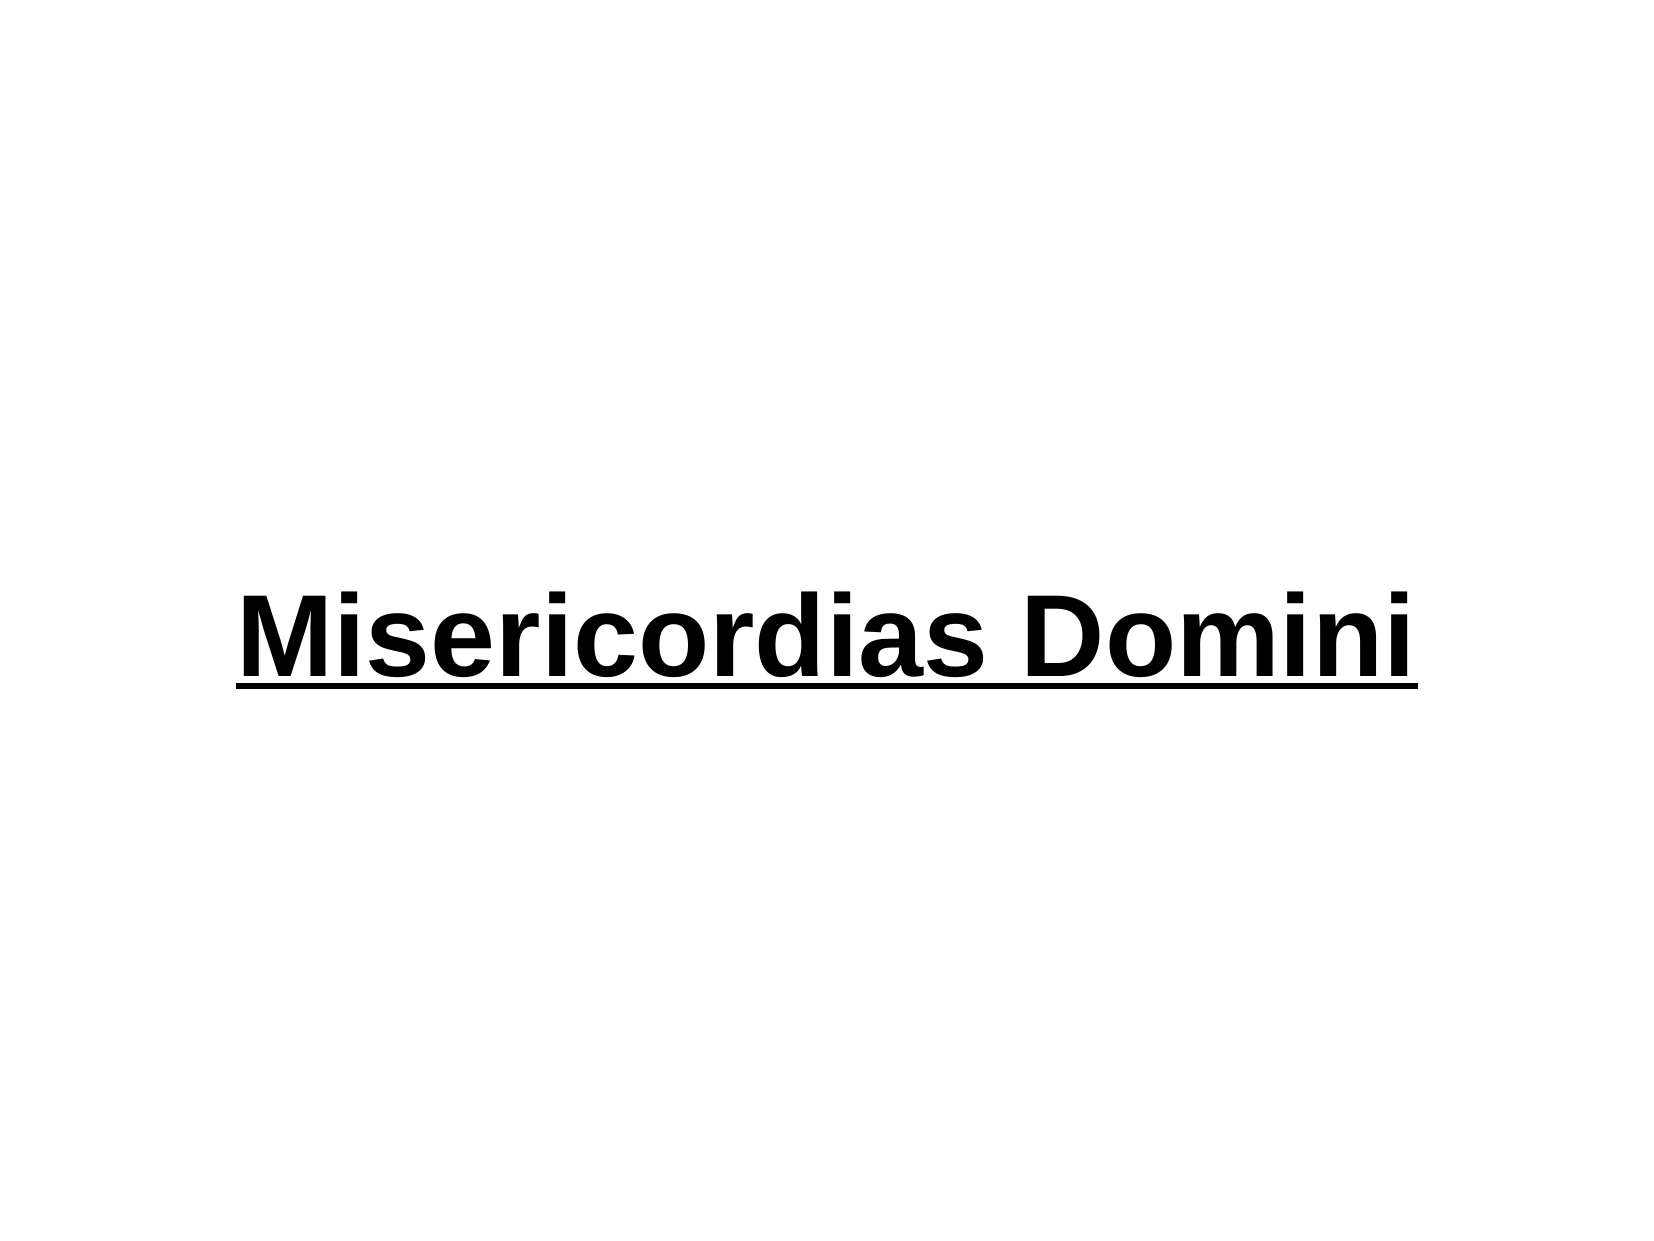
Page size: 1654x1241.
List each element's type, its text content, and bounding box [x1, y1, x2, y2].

subtitle Misericordias Domini [0, 0, 1654, 1241]
